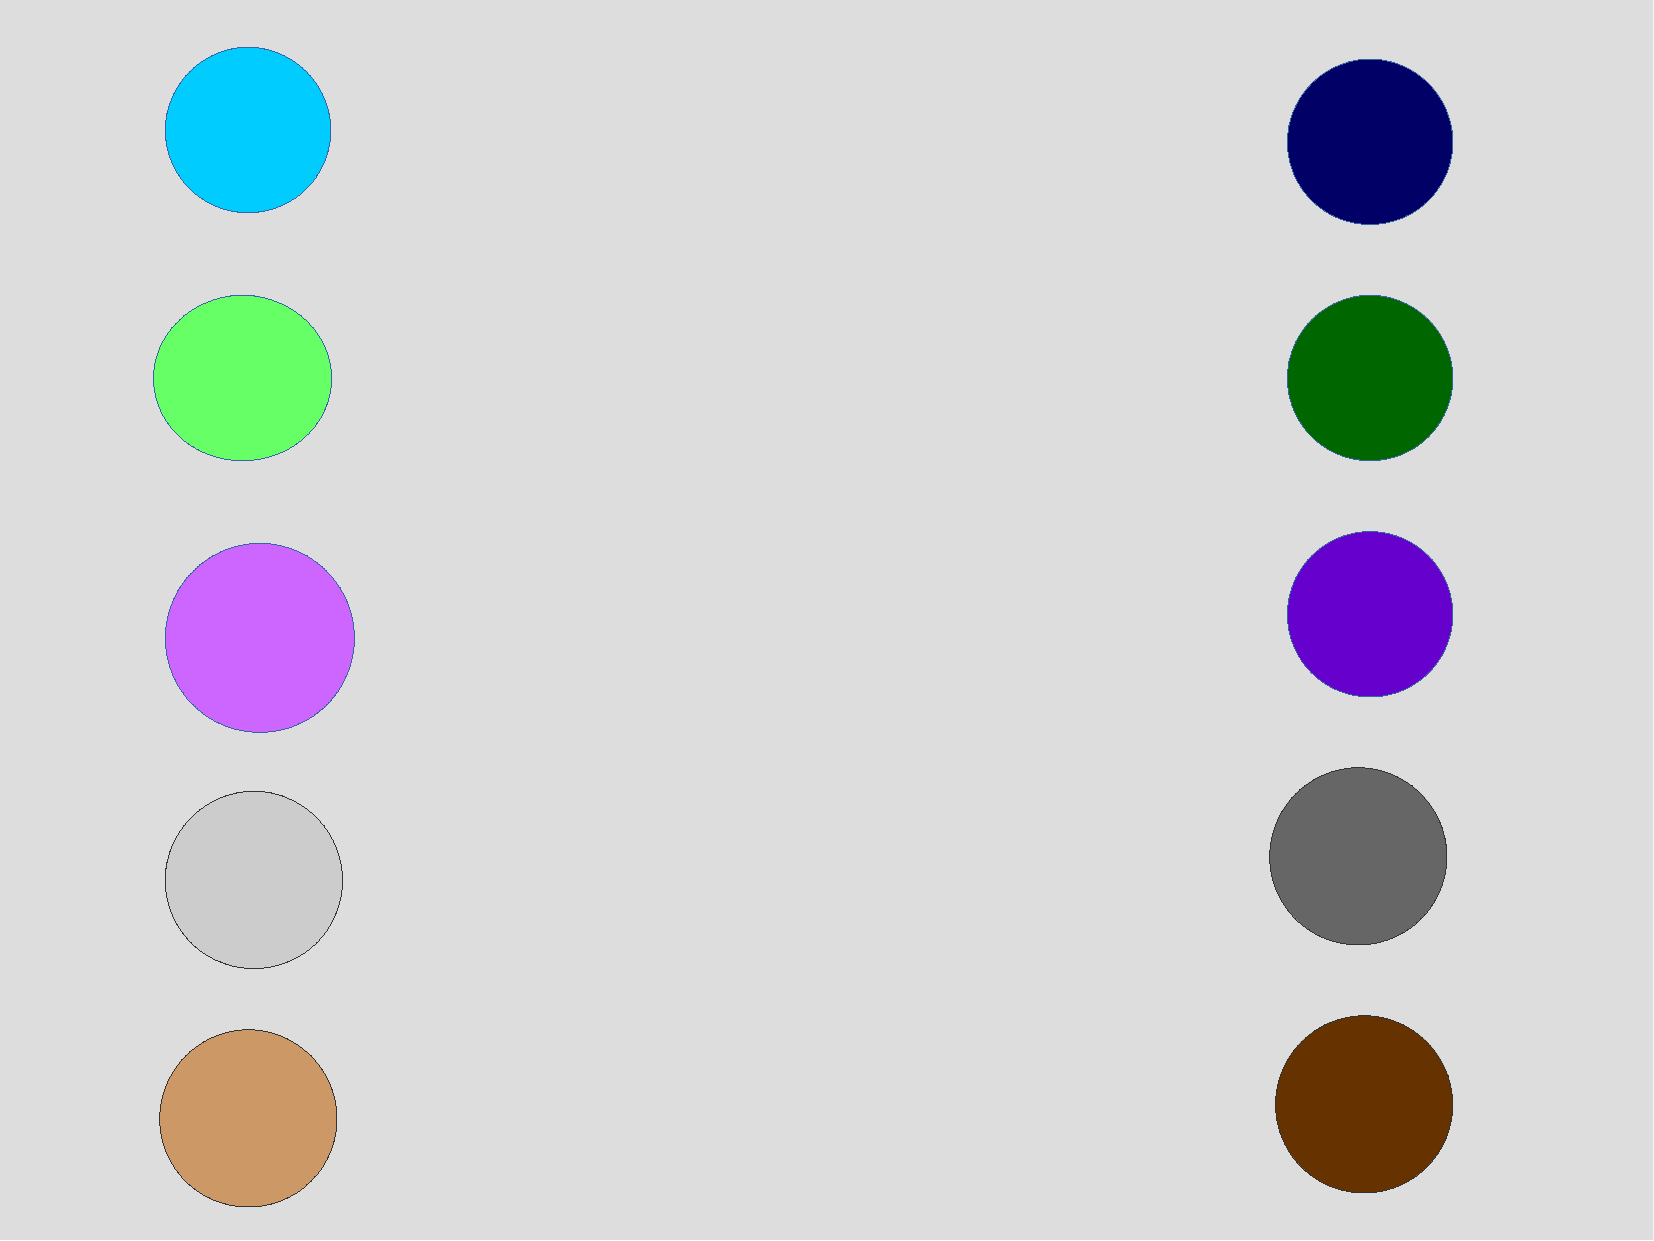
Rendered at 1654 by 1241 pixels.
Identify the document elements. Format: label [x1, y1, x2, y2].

text_box [1269, 767, 1447, 945]
text_box [1287, 295, 1453, 461]
text_box [1287, 59, 1453, 225]
text_box [1287, 531, 1453, 697]
text_box [165, 791, 343, 969]
text_box [153, 295, 332, 461]
text_box [1275, 1015, 1453, 1193]
text_box [165, 543, 355, 733]
text_box [159, 1029, 337, 1207]
text_box [165, 47, 331, 213]
